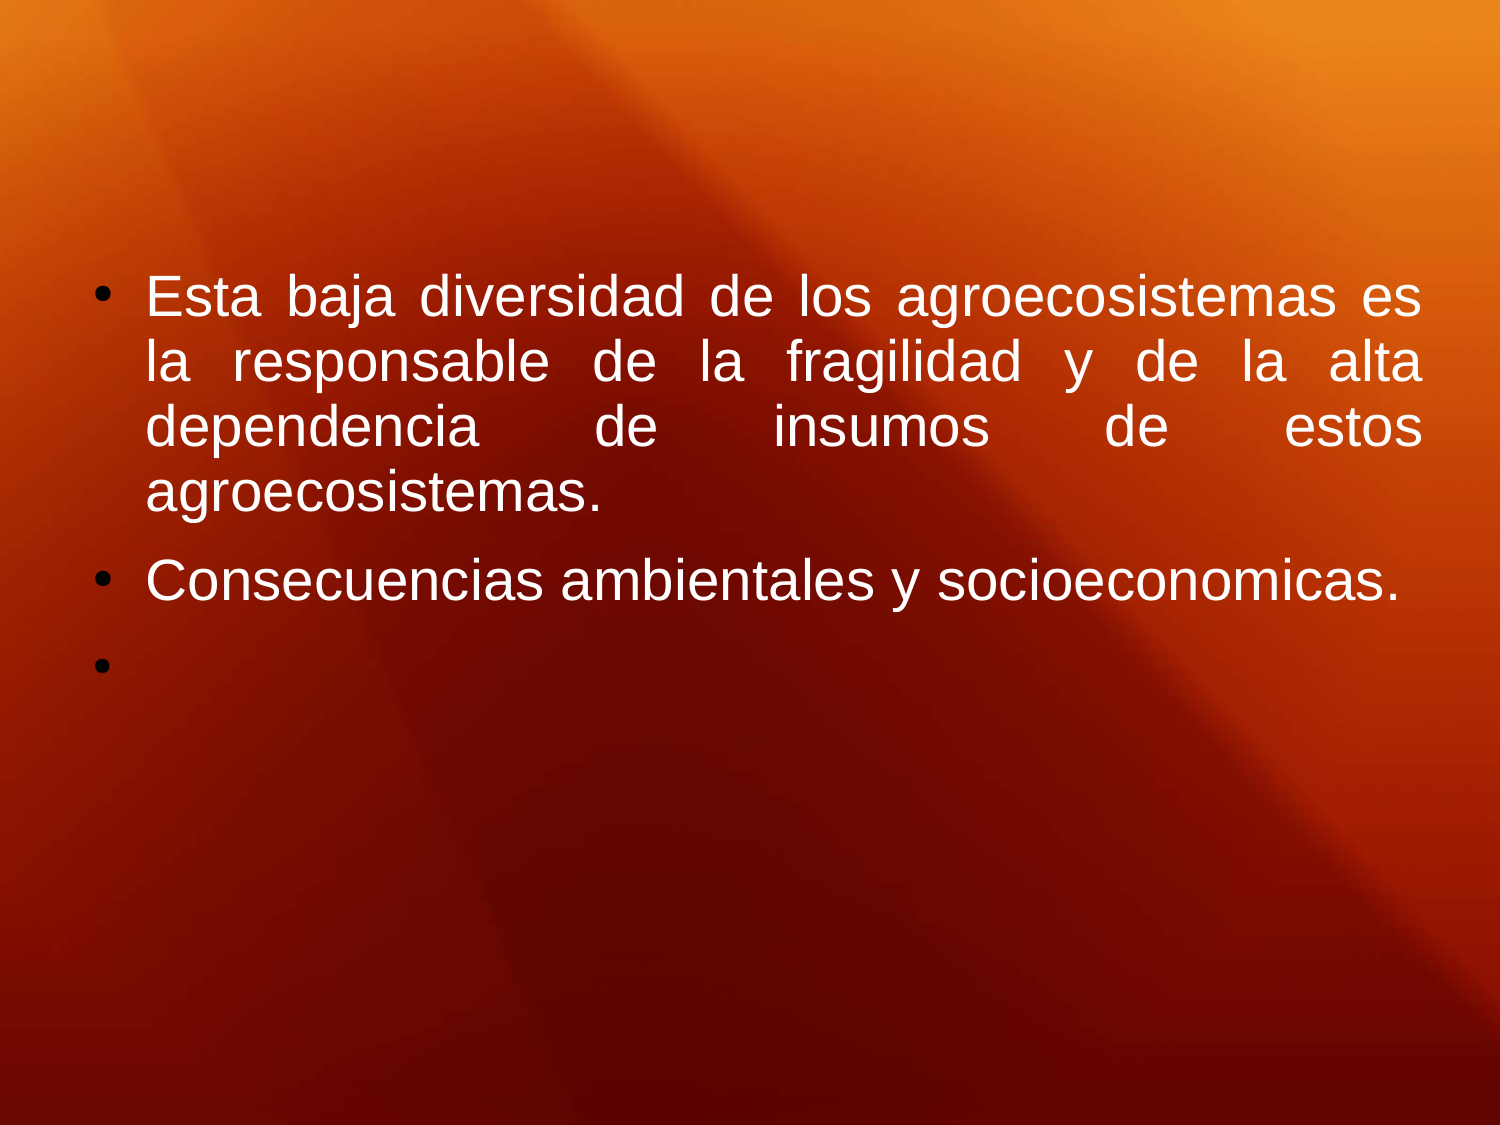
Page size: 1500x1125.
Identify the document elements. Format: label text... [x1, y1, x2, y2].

picture [0, 0, 1500, 1125]
list Esta baja diversidad de los agroecosistemas es la responsable de la fragilidad y de la alta dependencia de insumos de estos agroecosistemas. Consecuencias ambientales y socioeconomicas. [75, 263, 1425, 1006]
